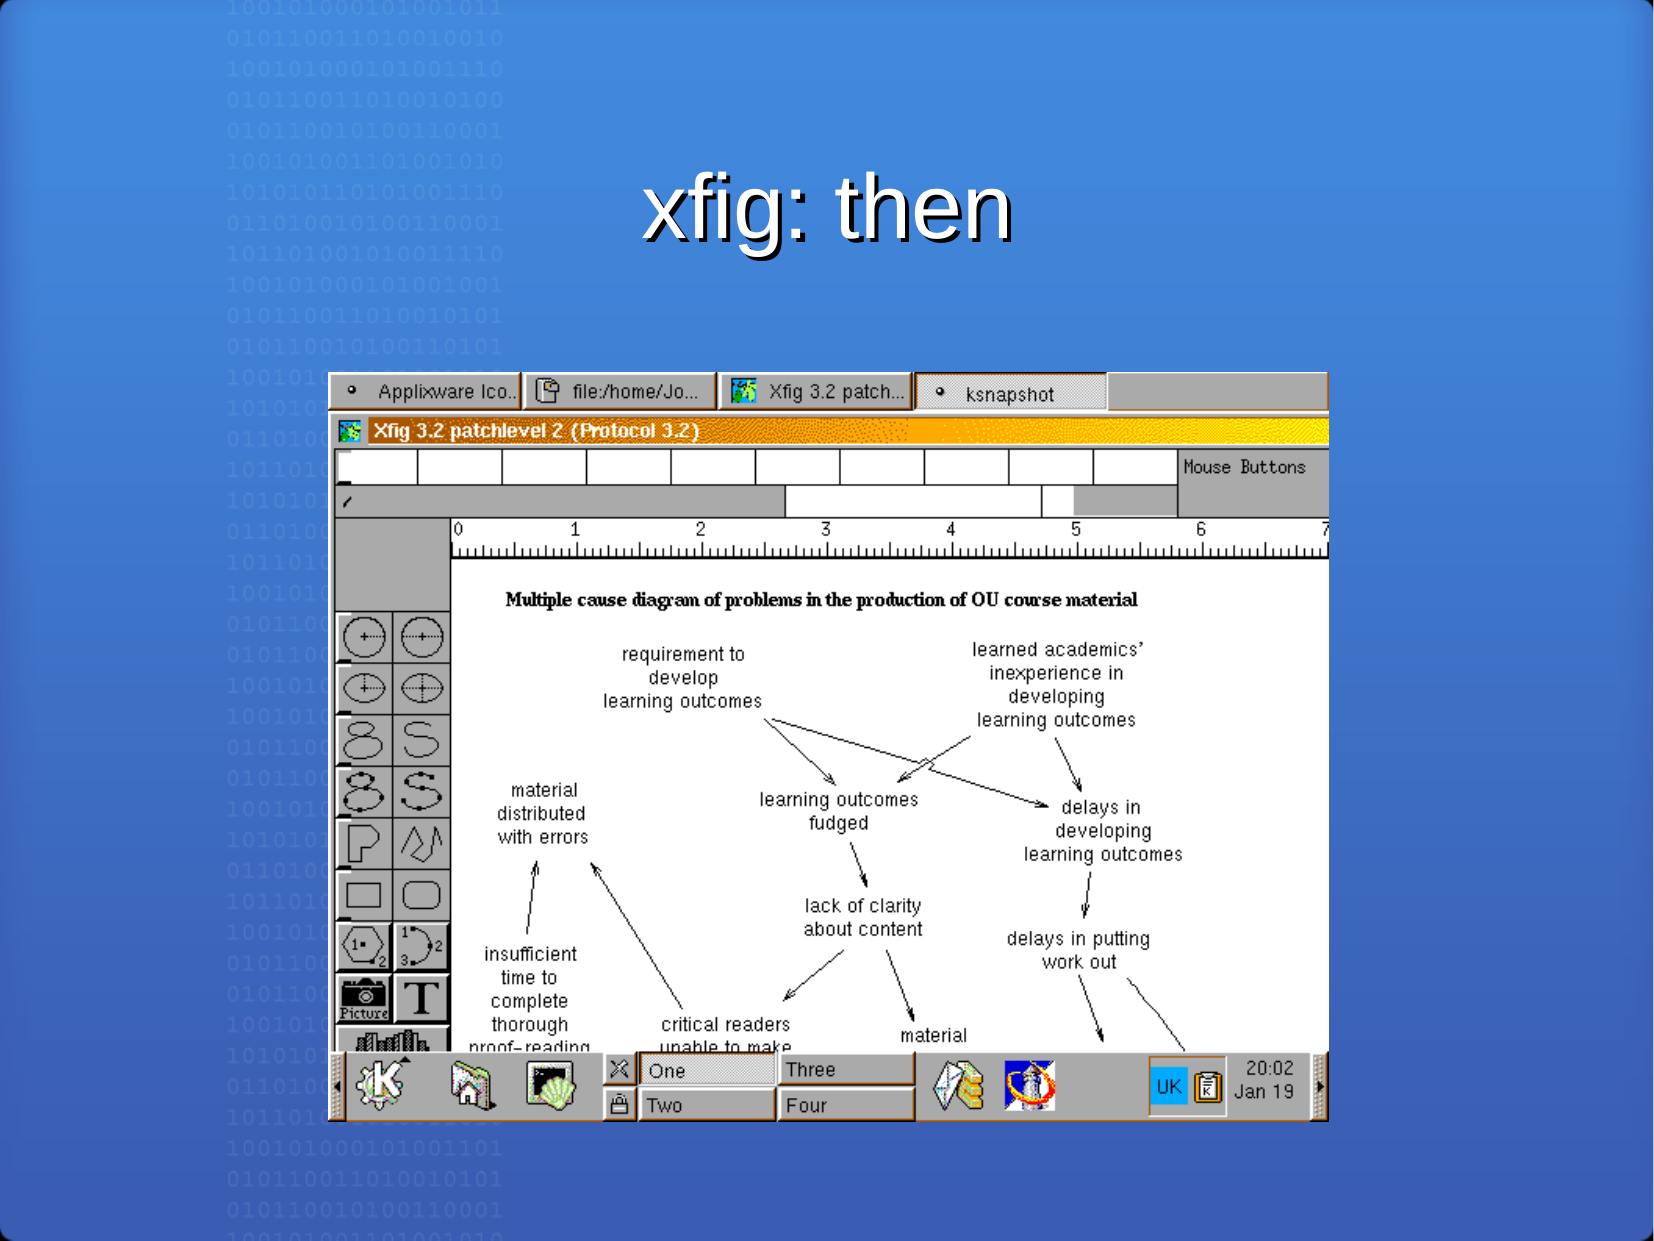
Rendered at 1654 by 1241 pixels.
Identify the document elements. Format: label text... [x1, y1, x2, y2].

title xfig: then [121, 110, 1534, 303]
picture [0, 0, 1654, 1241]
chart [121, 344, 1534, 1127]
